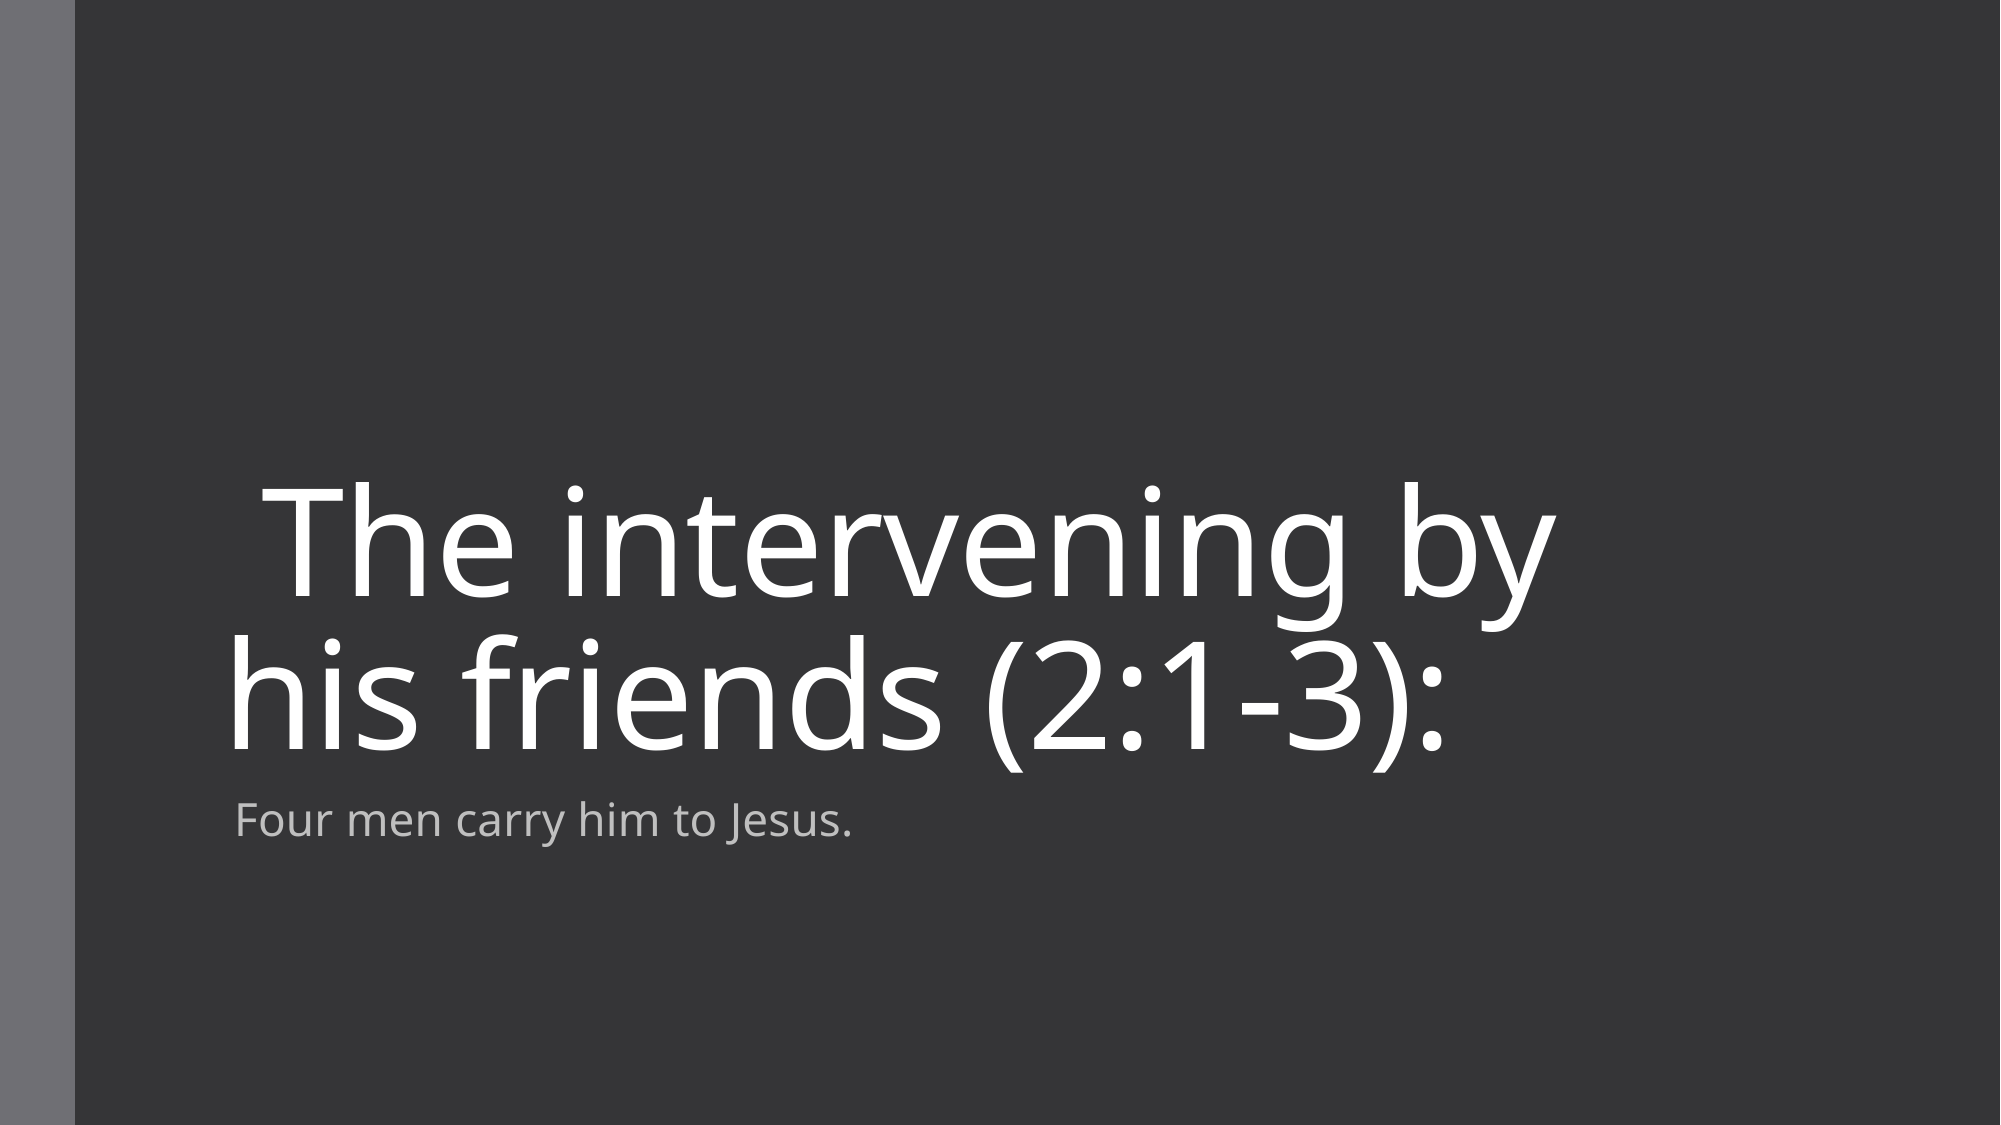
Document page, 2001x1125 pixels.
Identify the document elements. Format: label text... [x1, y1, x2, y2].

title The intervening by his friends (2:1-3): [206, 124, 1752, 787]
subtitle Four men carry him to Jesus. [206, 787, 1752, 1066]
